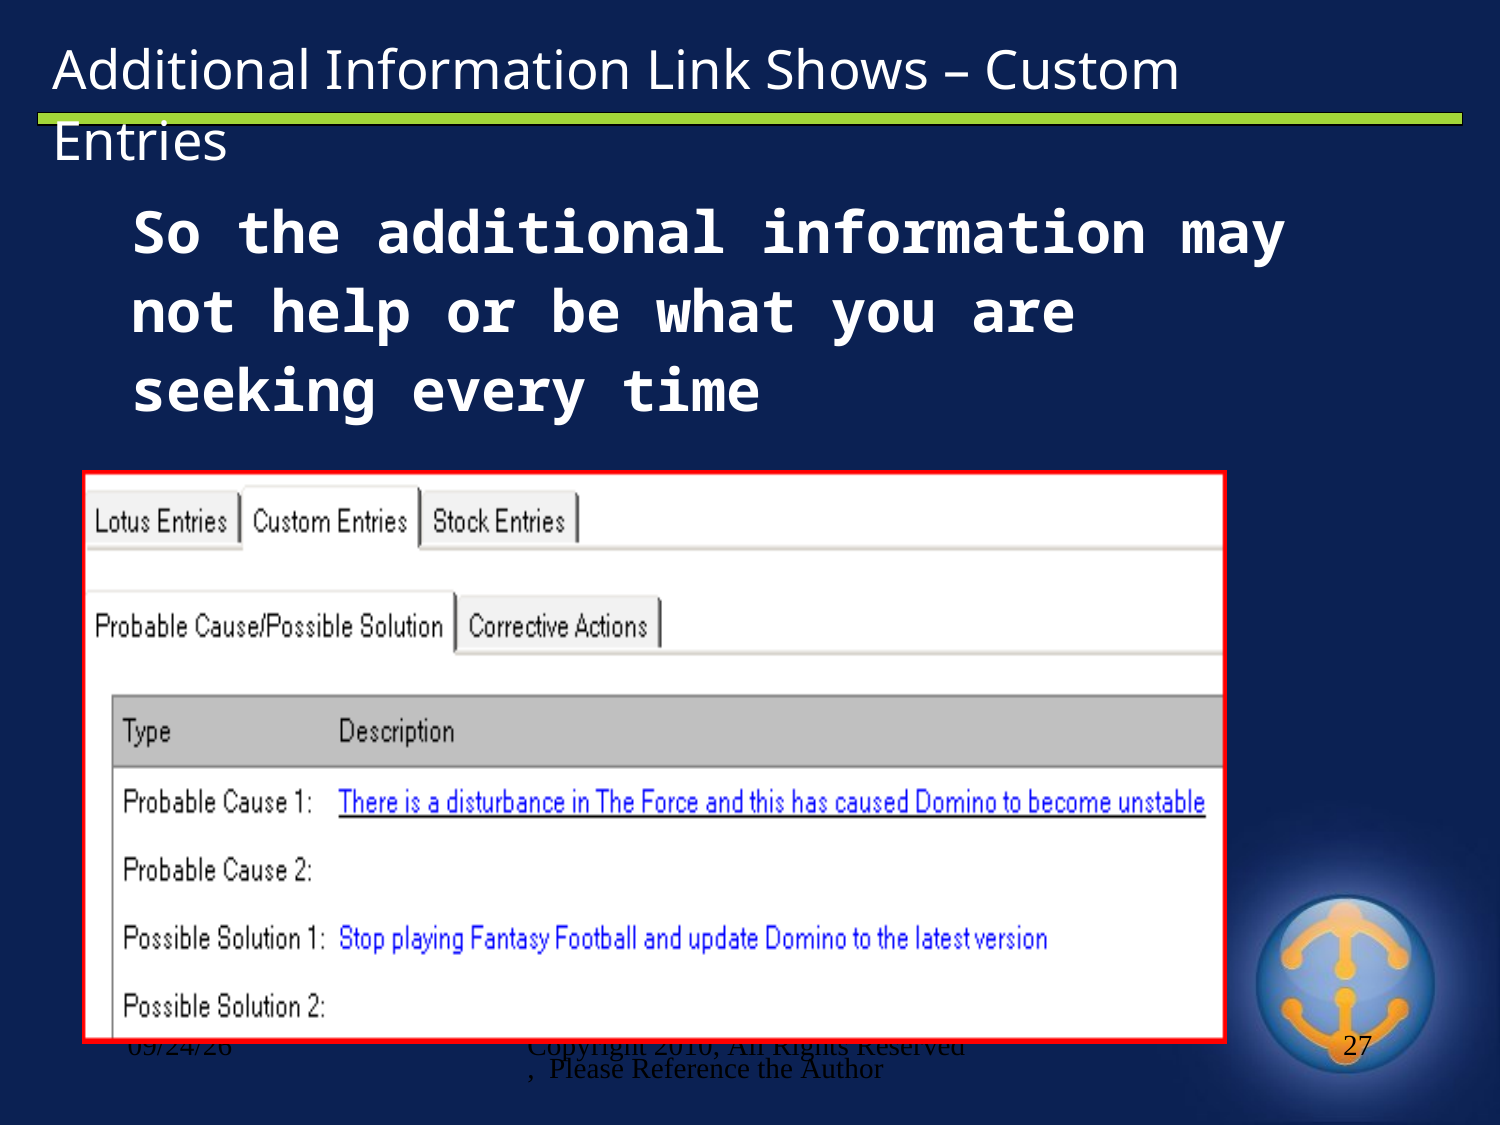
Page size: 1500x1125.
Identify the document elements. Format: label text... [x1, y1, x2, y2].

text_box [37, 112, 1463, 126]
text_box So the additional information may not help or be what you are seeking every time [115, 183, 1367, 398]
picture [0, 0, 1500, 1125]
text_box Additional Information Link Shows – Custom Entries [37, 24, 1363, 101]
